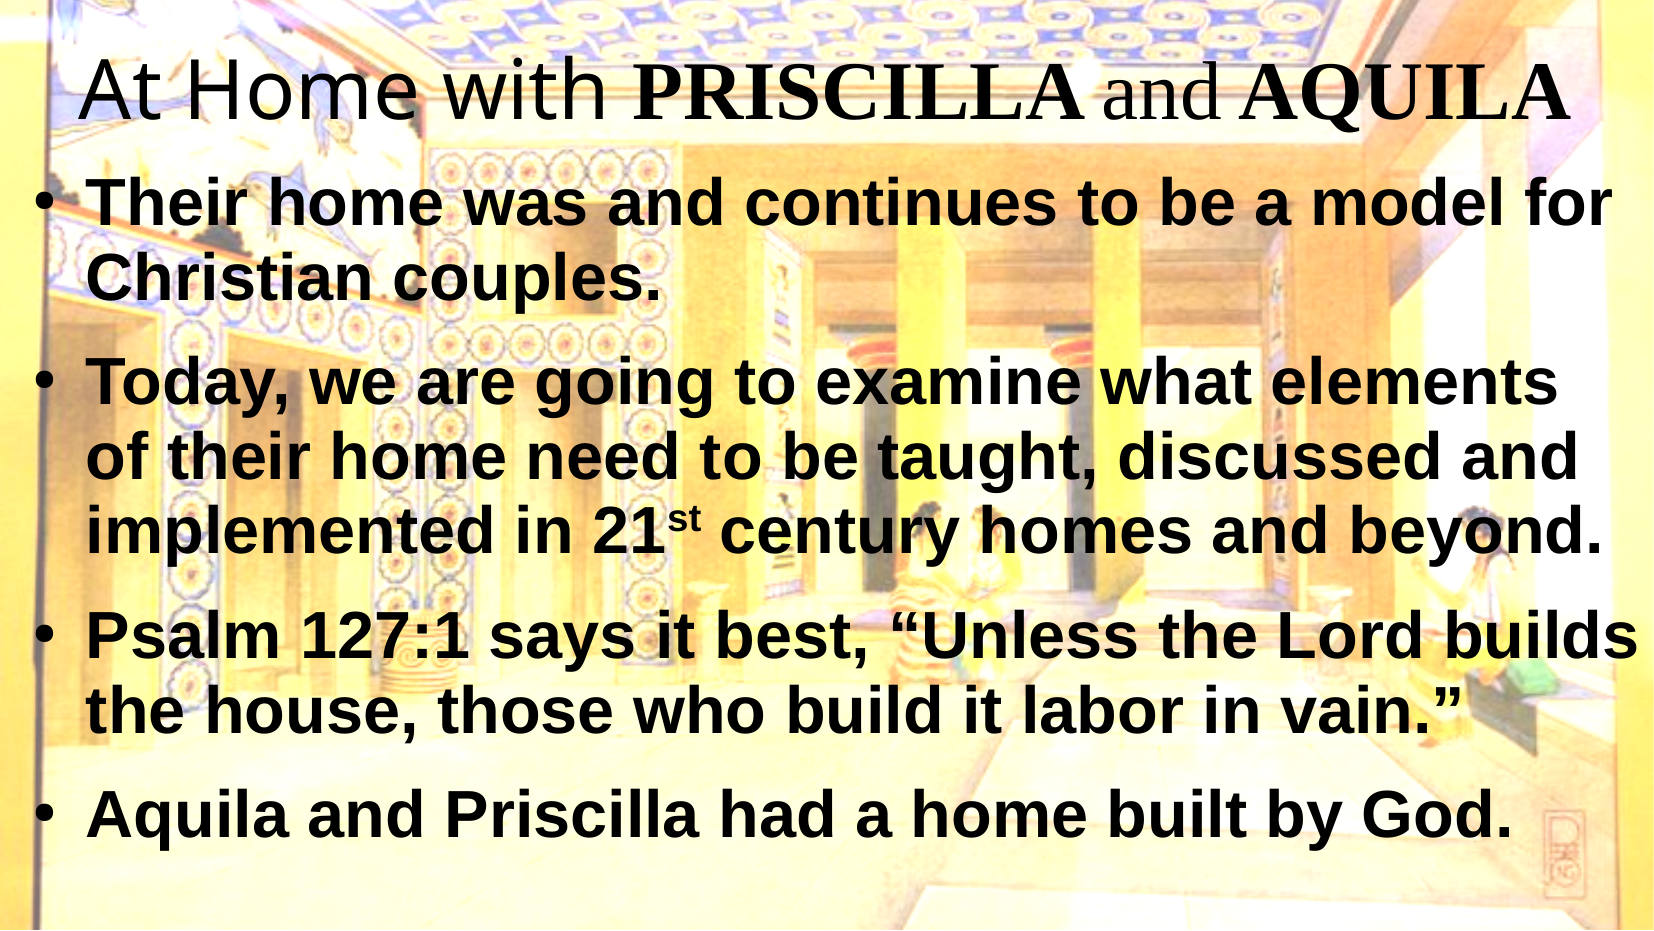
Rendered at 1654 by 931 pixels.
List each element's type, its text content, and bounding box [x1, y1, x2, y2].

title At Home with PRISCILLA and AQUILA [15, 9, 1636, 165]
picture [0, 0, 1654, 930]
list Their home was and continues to be a model for Christian couples. Today, we are going to examine what elements of their home need to be taught, discussed and implemented in 21st century homes and beyond. Psalm 127:1 says it best, “Unless the Lord builds the house, those who build it labor in vain.” Aquila and Priscilla had a home built by God. [15, 165, 1654, 930]
